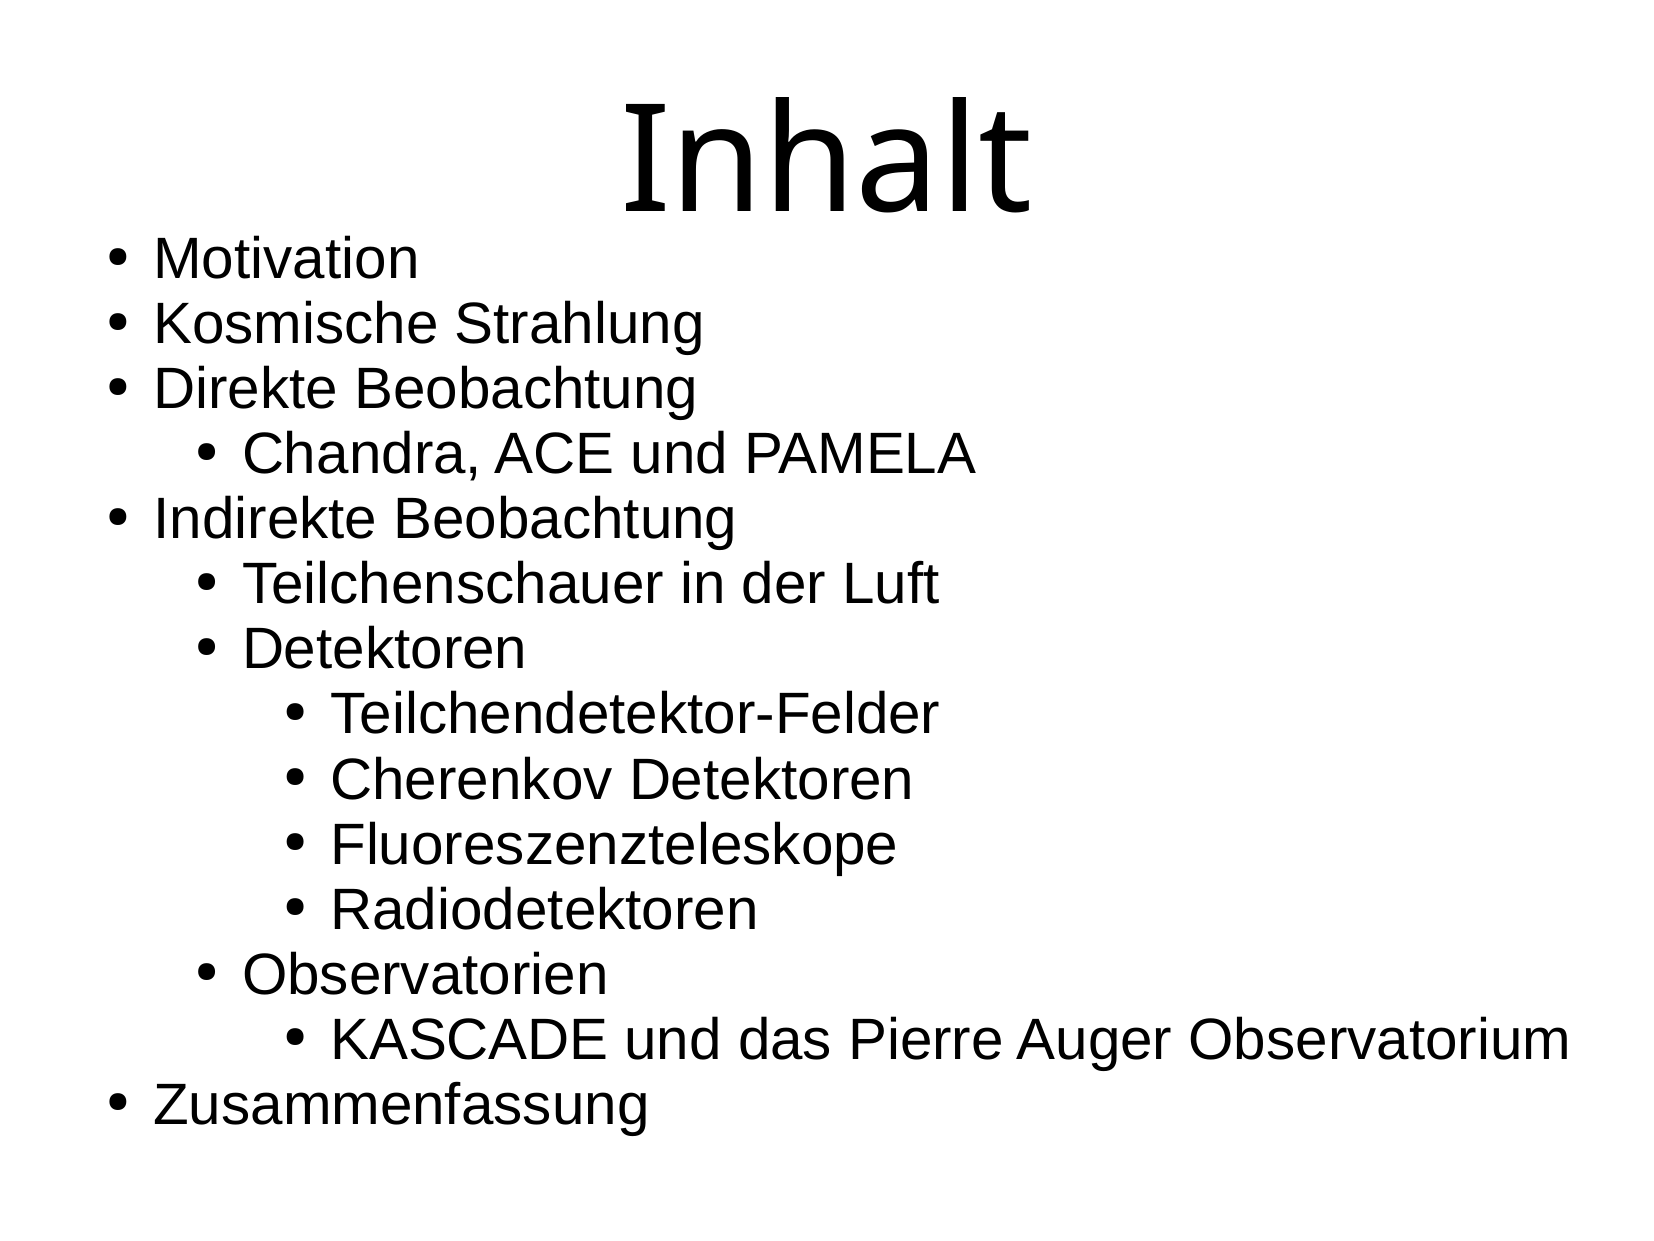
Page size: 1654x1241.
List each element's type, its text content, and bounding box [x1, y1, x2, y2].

title Inhalt [82, 49, 1571, 227]
subtitle Motivation Kosmische Strahlung Direkte Beobachtung Chandra, ACE und PAMELA Indirekte Beobachtung Teilchenschauer in der Luft Detektoren Teilchendetektor-Felder Cherenkov Detektoren Fluoreszenzteleskope Radiodetektoren Observatorien KASCADE und das Pierre Auger Observatorium Zusammenfassung [82, 227, 1625, 1135]
